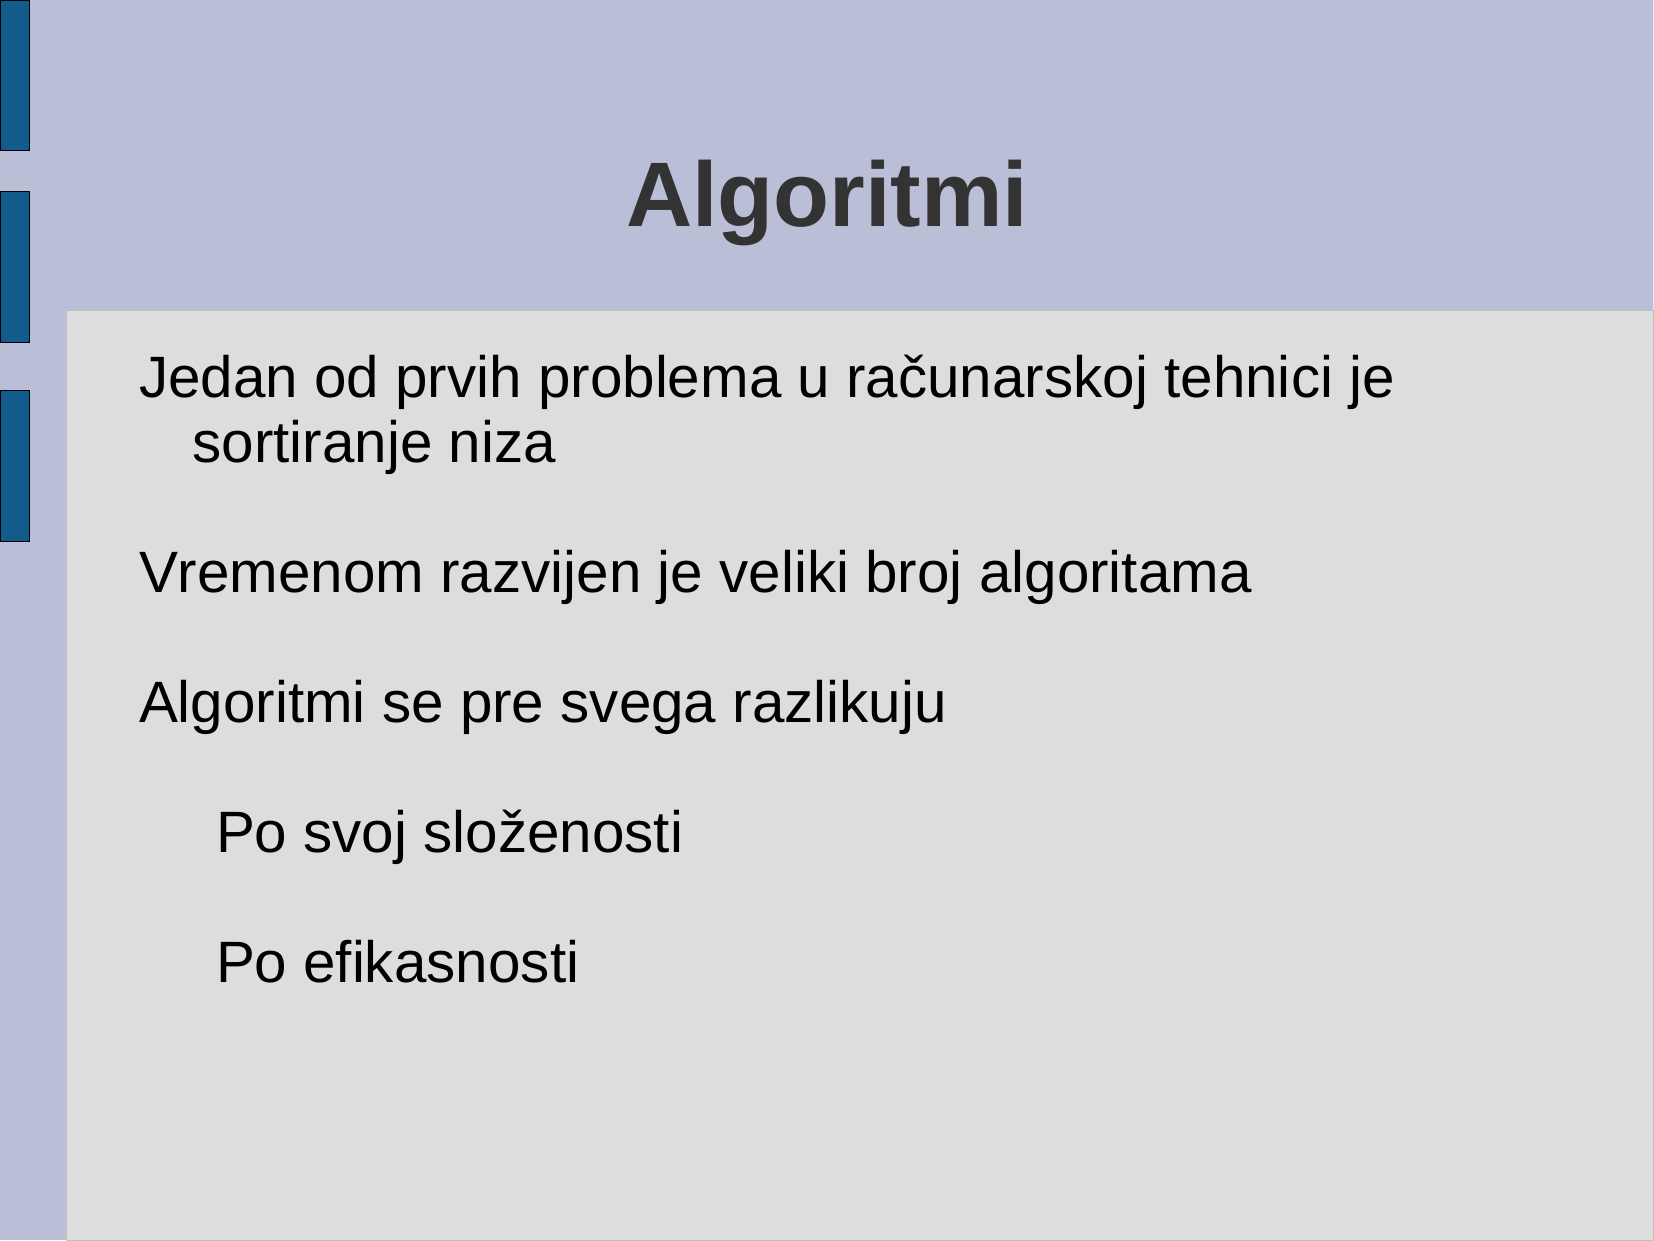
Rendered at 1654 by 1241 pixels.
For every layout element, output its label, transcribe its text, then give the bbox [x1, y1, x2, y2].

list Jedan od prvih problema u računarskoj tehnici je sortiranje niza Vremenom razvijen je veliki broj algoritama Algoritmi se pre svega razlikuju Po svoj složenosti Po efikasnosti [121, 344, 1534, 1127]
title Algoritmi [121, 91, 1534, 299]
